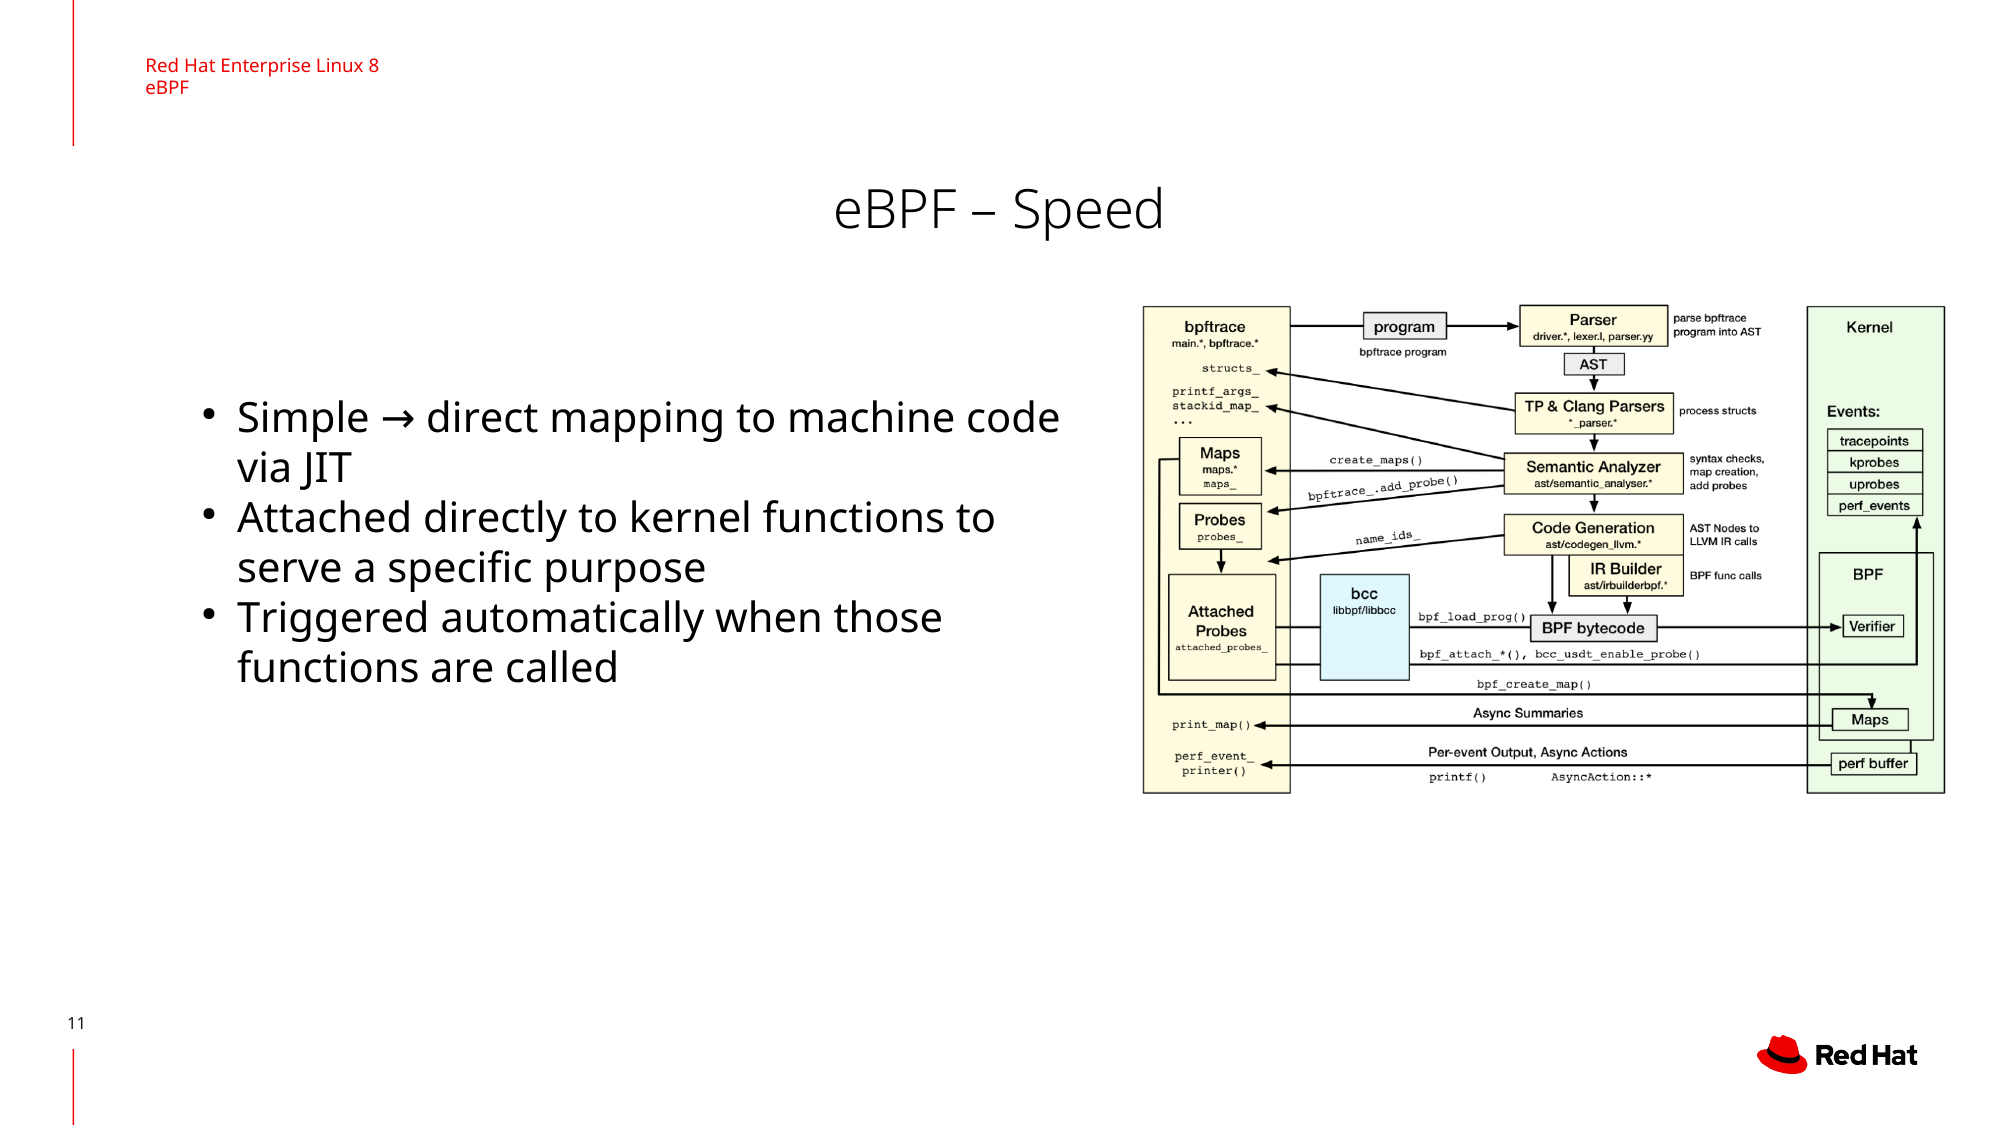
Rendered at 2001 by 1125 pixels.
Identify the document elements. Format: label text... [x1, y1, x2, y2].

picture [1130, 295, 1959, 800]
text_box Simple → direct mapping to machine code via JIT Attached directly to kernel functions to serve a specific purpose Triggered automatically when those functions are called [186, 382, 1085, 981]
title eBPF – Speed [287, 155, 1713, 315]
subtitle Red Hat Enterprise Linux 8 eBPF [73, 9, 918, 143]
picture [1757, 1035, 1918, 1074]
